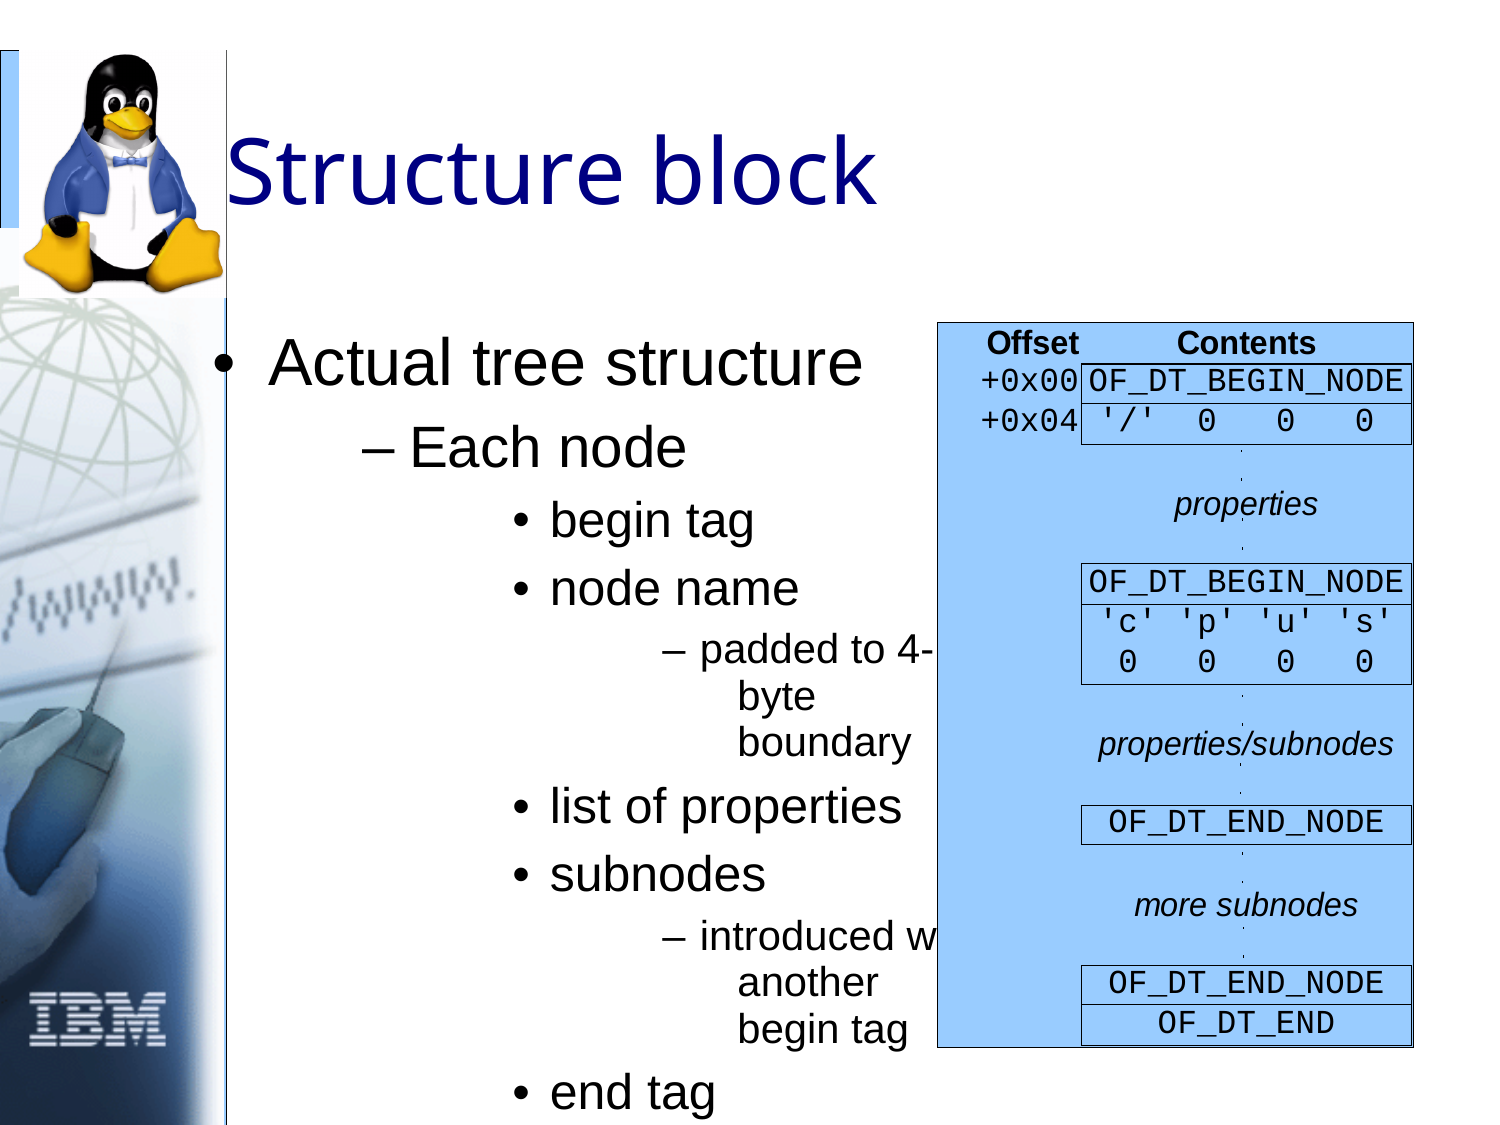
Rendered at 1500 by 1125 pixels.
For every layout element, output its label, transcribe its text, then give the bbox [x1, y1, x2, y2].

list Actual tree structure Each node begin tag node name padded to 4-byte boundary list of properties subnodes introduced with another begin tag end tag [212, 324, 937, 1001]
chart [937, 322, 1414, 1048]
title Structure block [224, 99, 1388, 238]
